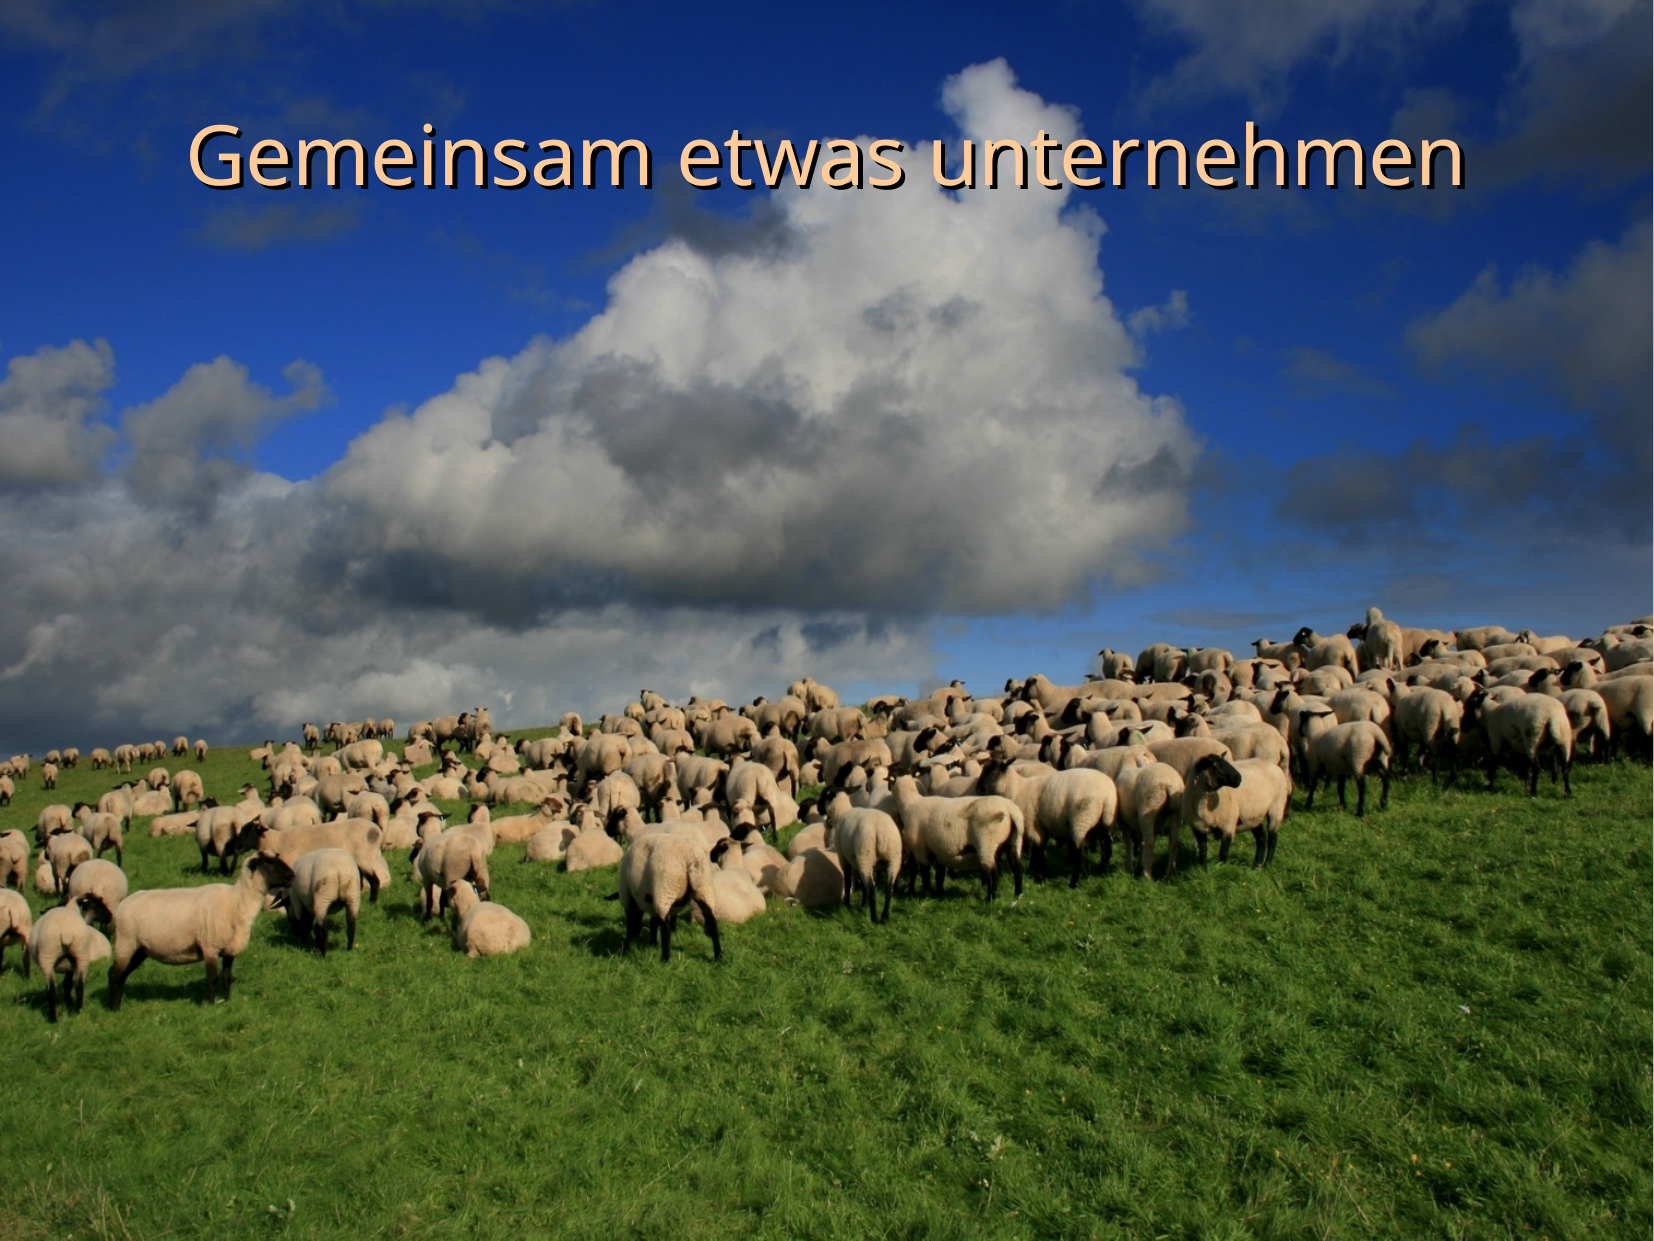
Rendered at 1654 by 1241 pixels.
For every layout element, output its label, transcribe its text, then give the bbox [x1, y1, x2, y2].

picture [0, 0, 1654, 1241]
title Gemeinsam etwas unternehmen [82, 49, 1571, 257]
